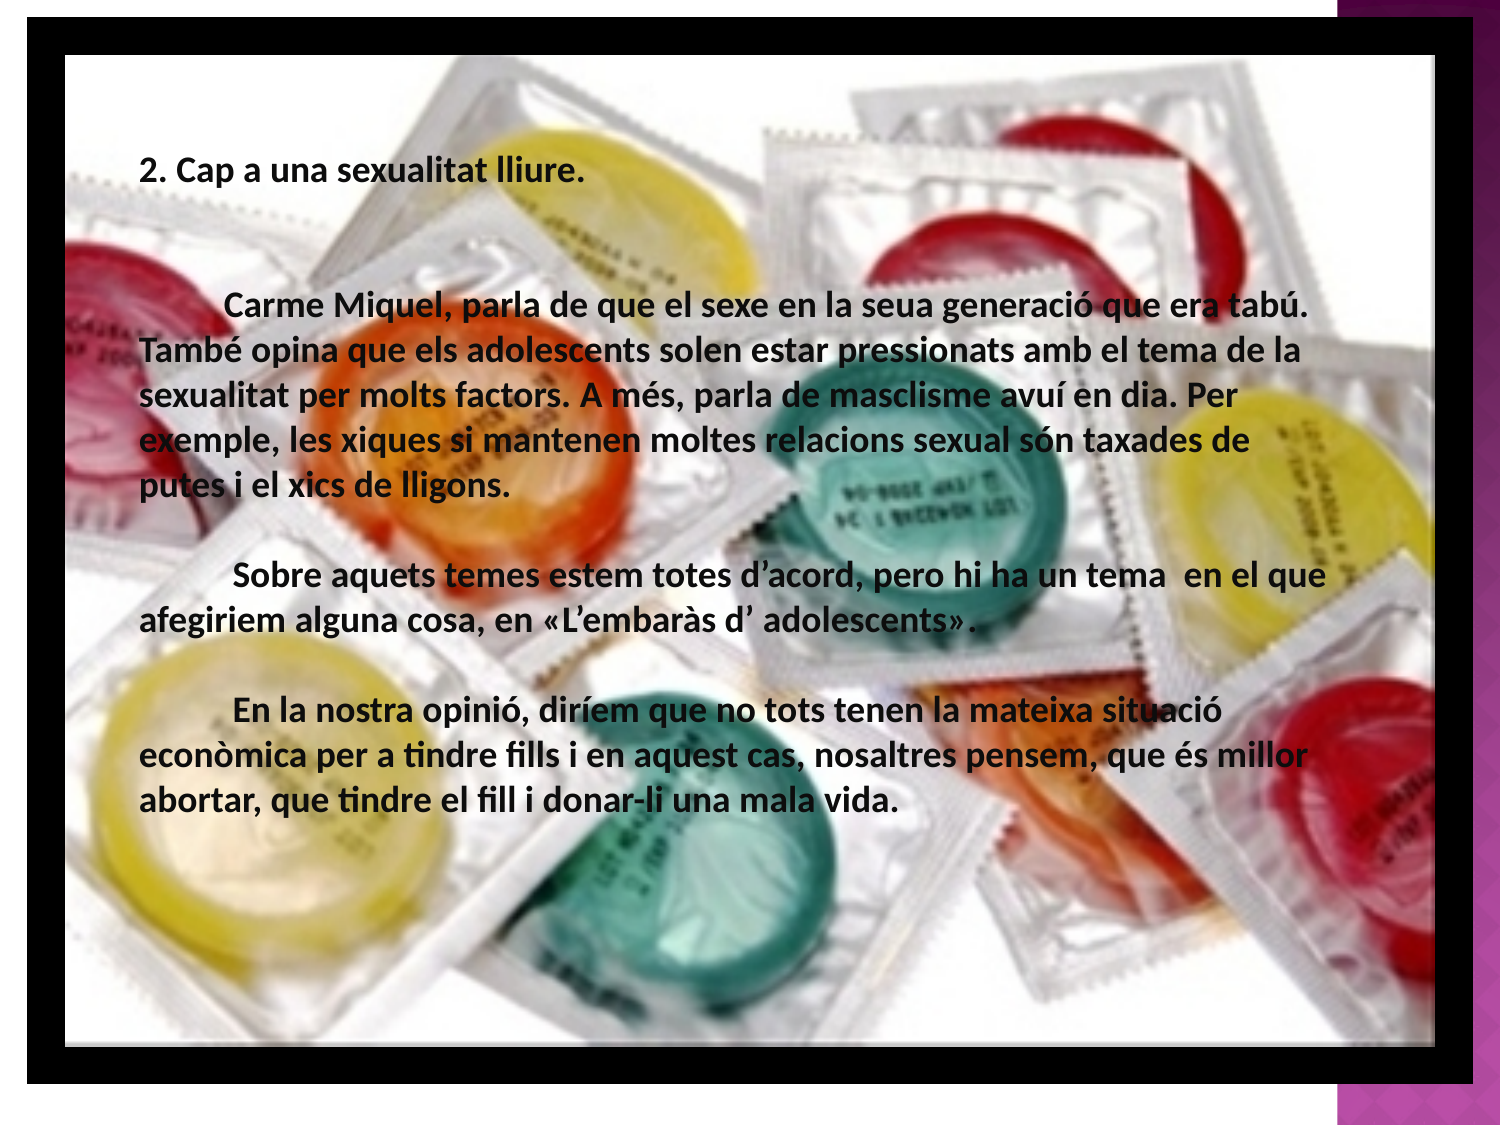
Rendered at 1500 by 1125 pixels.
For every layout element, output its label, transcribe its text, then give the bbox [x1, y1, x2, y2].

picture [64, 54, 1436, 1047]
text_box 2. Cap a una sexualitat lliure. Carme Miquel, parla de que el sexe en la seua generació que era tabú. També opina que els adolescents solen estar pressionats amb el tema de la sexualitat per molts factors. A més, parla de masclisme avuí en dia. Per exemple, les xiques si mantenen moltes relacions sexual són taxades de putes i el xics de lligons. Sobre aquets temes estem totes d’acord, pero hi ha un tema en el que afegiriem alguna cosa, en «L’embaràs d’ adolescents». En la nostra opinió, diríem que no tots tenen la mateixa situació econòmica per a tindre fills i en aquest cas, nosaltres pensem, que és millor abortar, que tindre el fill i donar-li una mala vida. [123, 137, 1353, 880]
